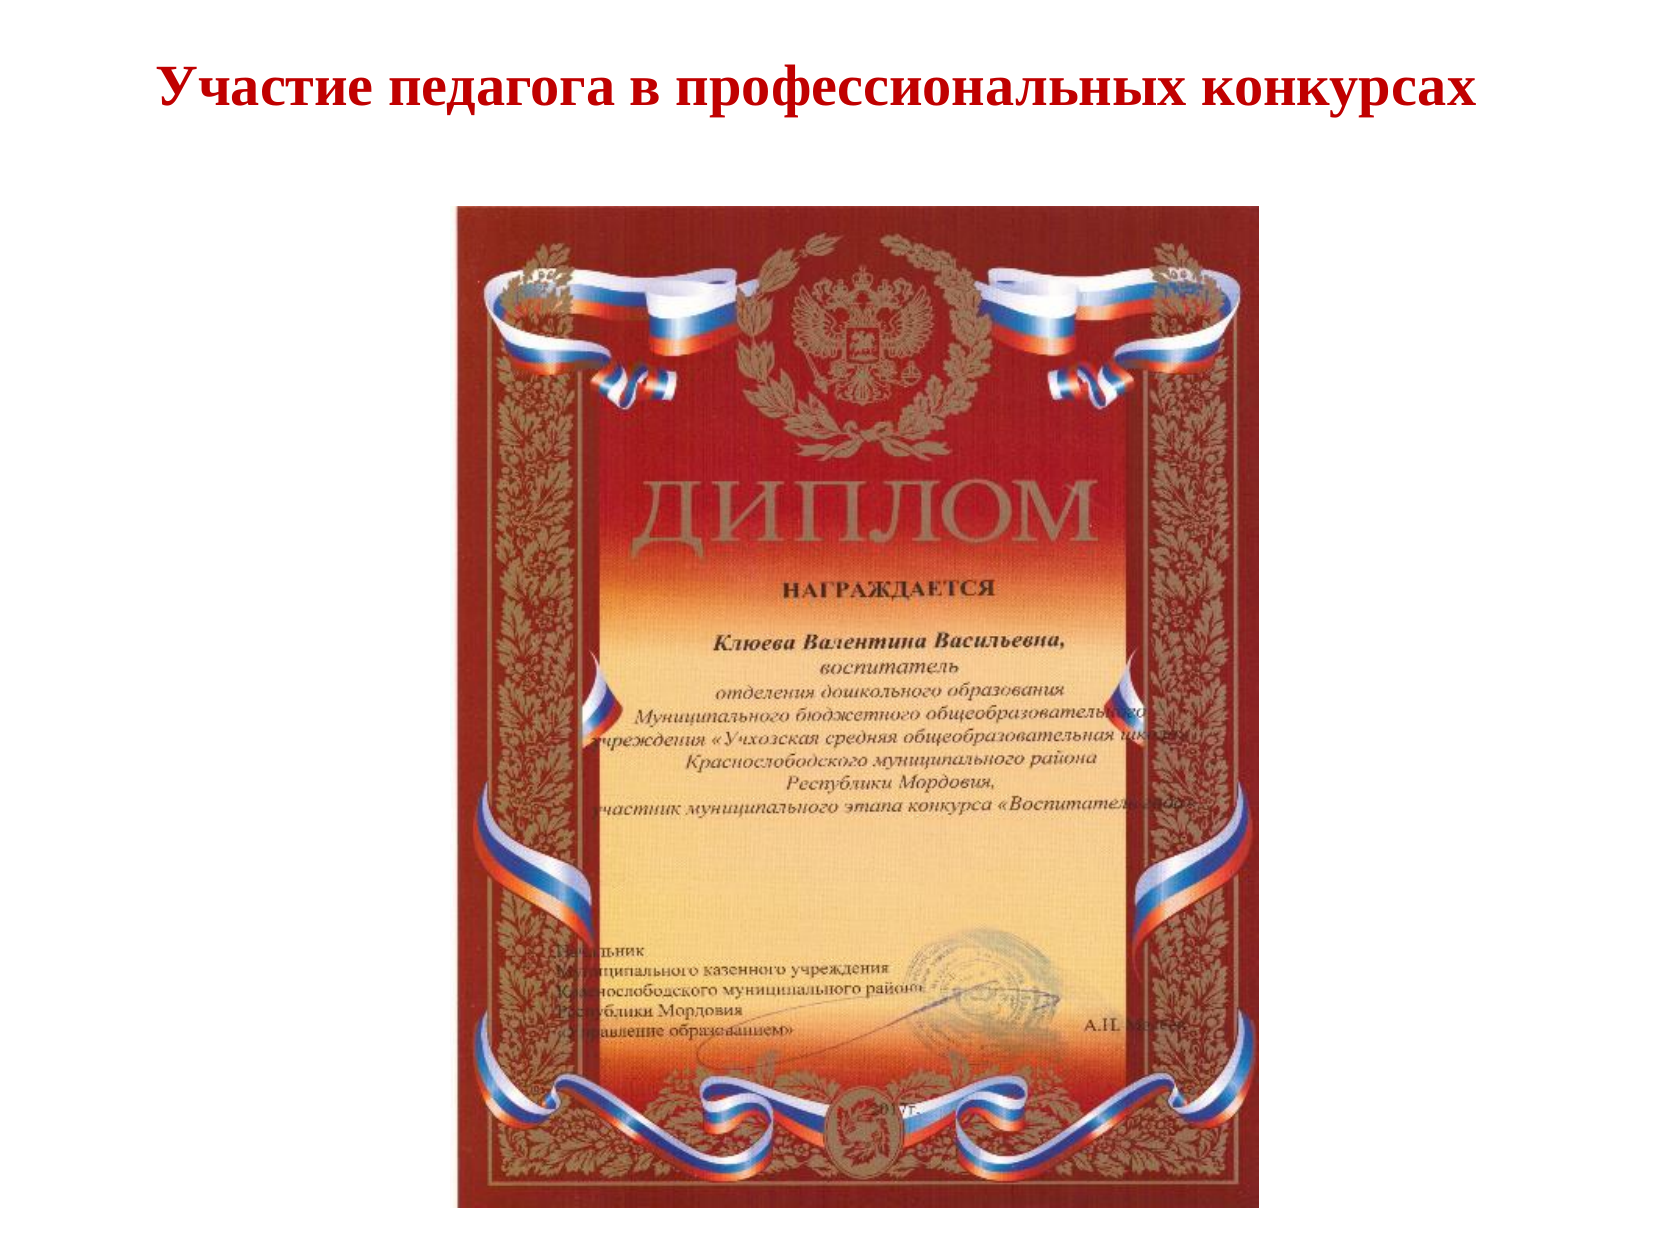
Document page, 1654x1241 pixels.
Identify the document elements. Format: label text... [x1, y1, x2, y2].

title Участие педагога в профессиональных конкурсах [0, 22, 1633, 152]
picture [450, 206, 1259, 1208]
